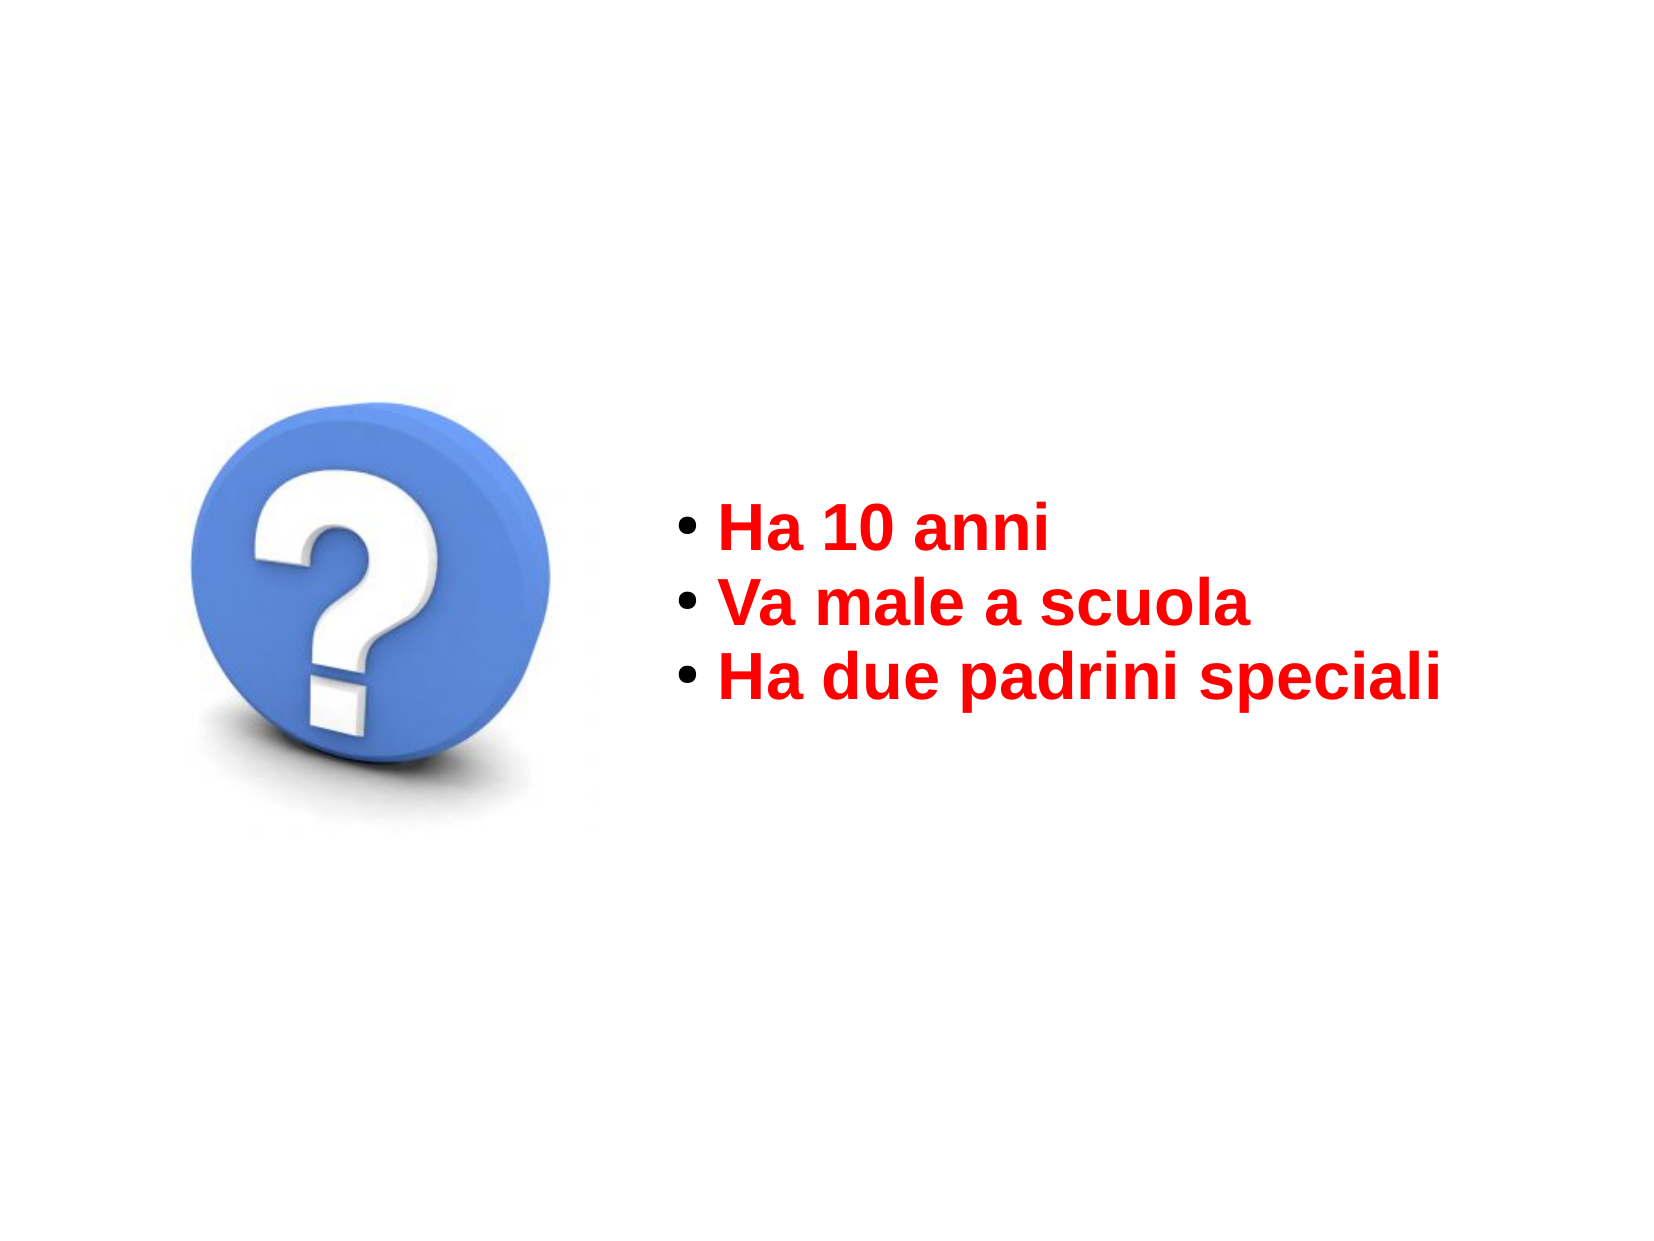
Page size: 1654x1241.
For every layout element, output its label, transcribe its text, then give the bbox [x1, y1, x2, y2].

picture [126, 365, 596, 834]
text_box Ha 10 anni Va male a scuola Ha due padrini speciali [660, 380, 1534, 818]
